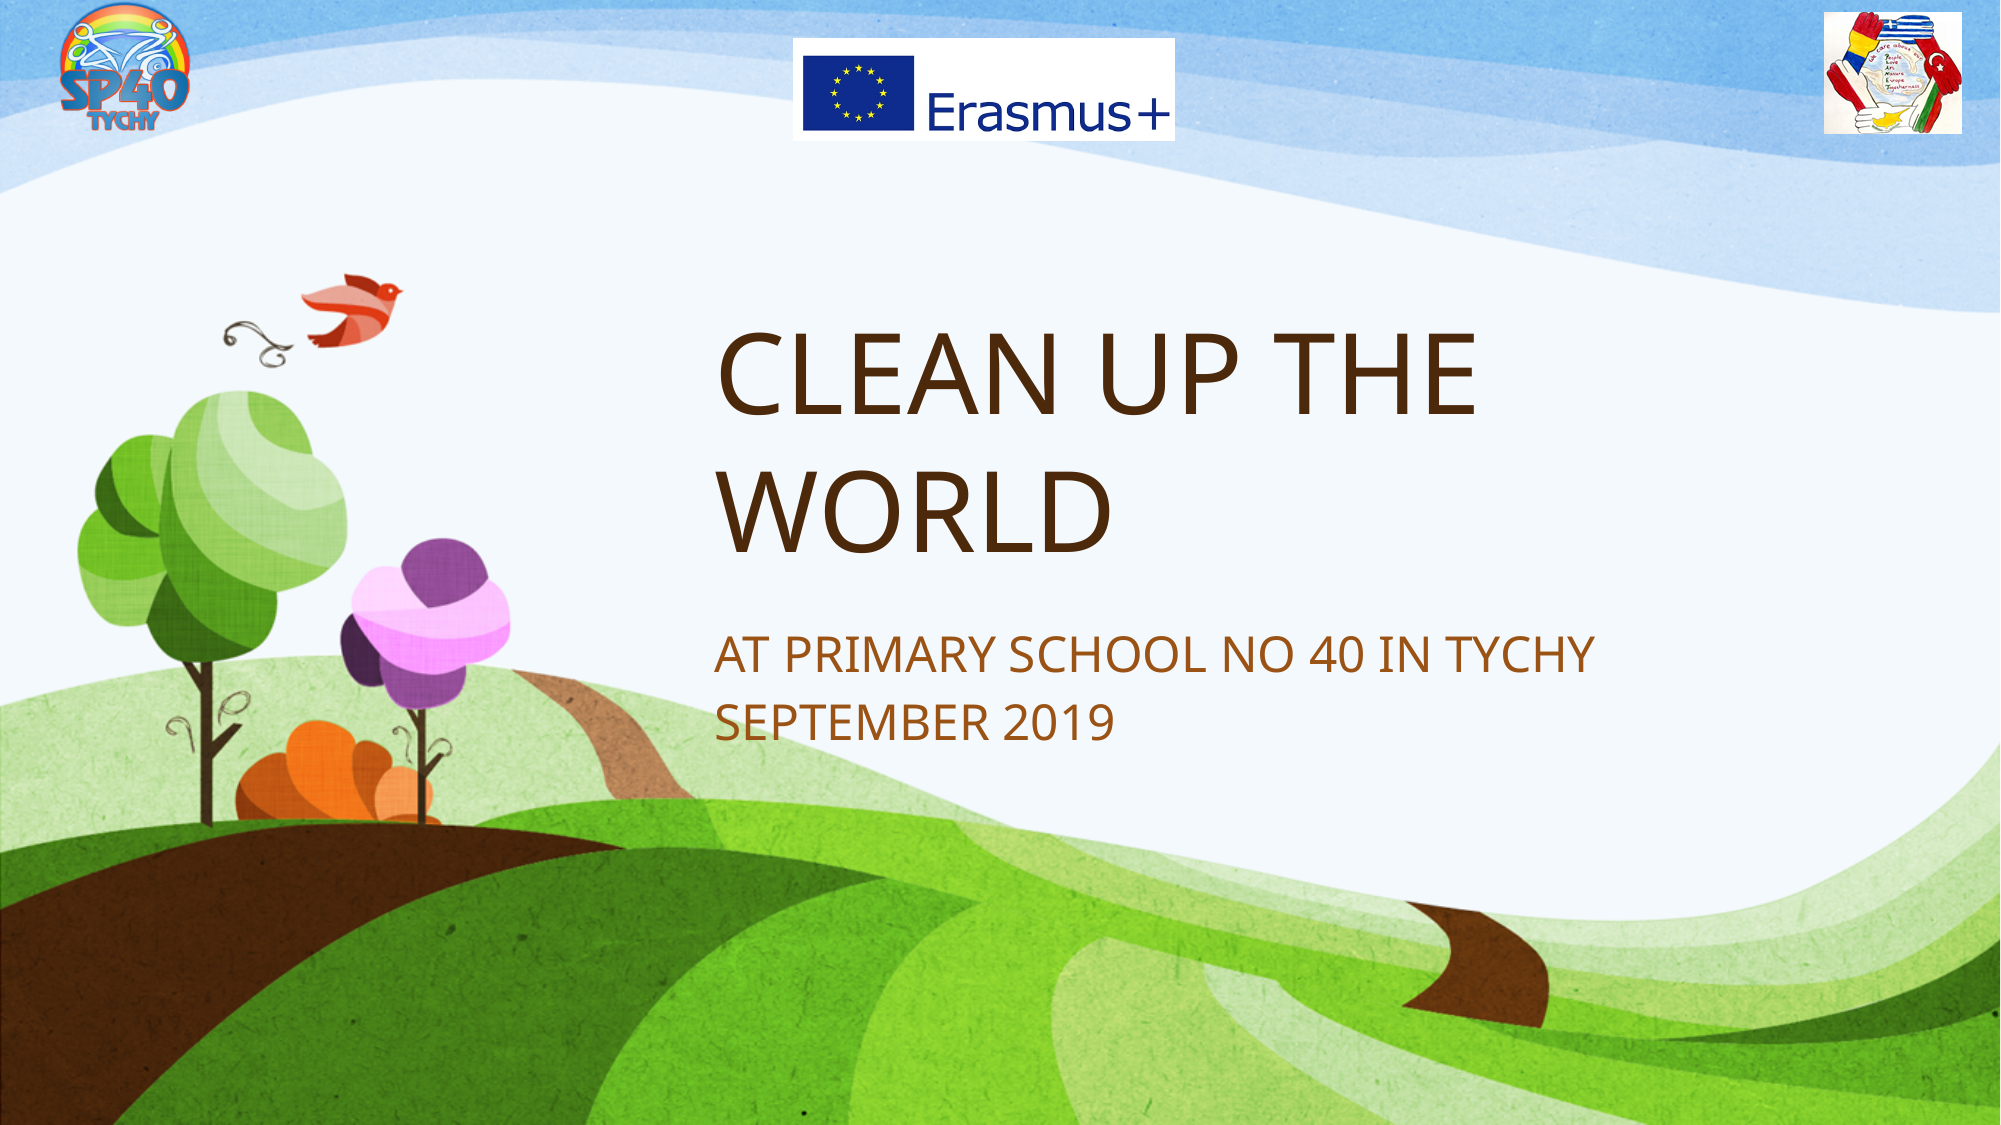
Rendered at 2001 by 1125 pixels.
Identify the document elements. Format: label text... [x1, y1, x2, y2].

picture [53, 0, 195, 134]
picture [1824, 12, 1962, 134]
title CLEAN UP THE WORLD [699, 287, 1825, 588]
picture [793, 38, 1175, 141]
subtitle AT PRIMARY SCHOOL NO 40 IN TYCHY SEPTEMBER 2019 [699, 612, 1825, 763]
